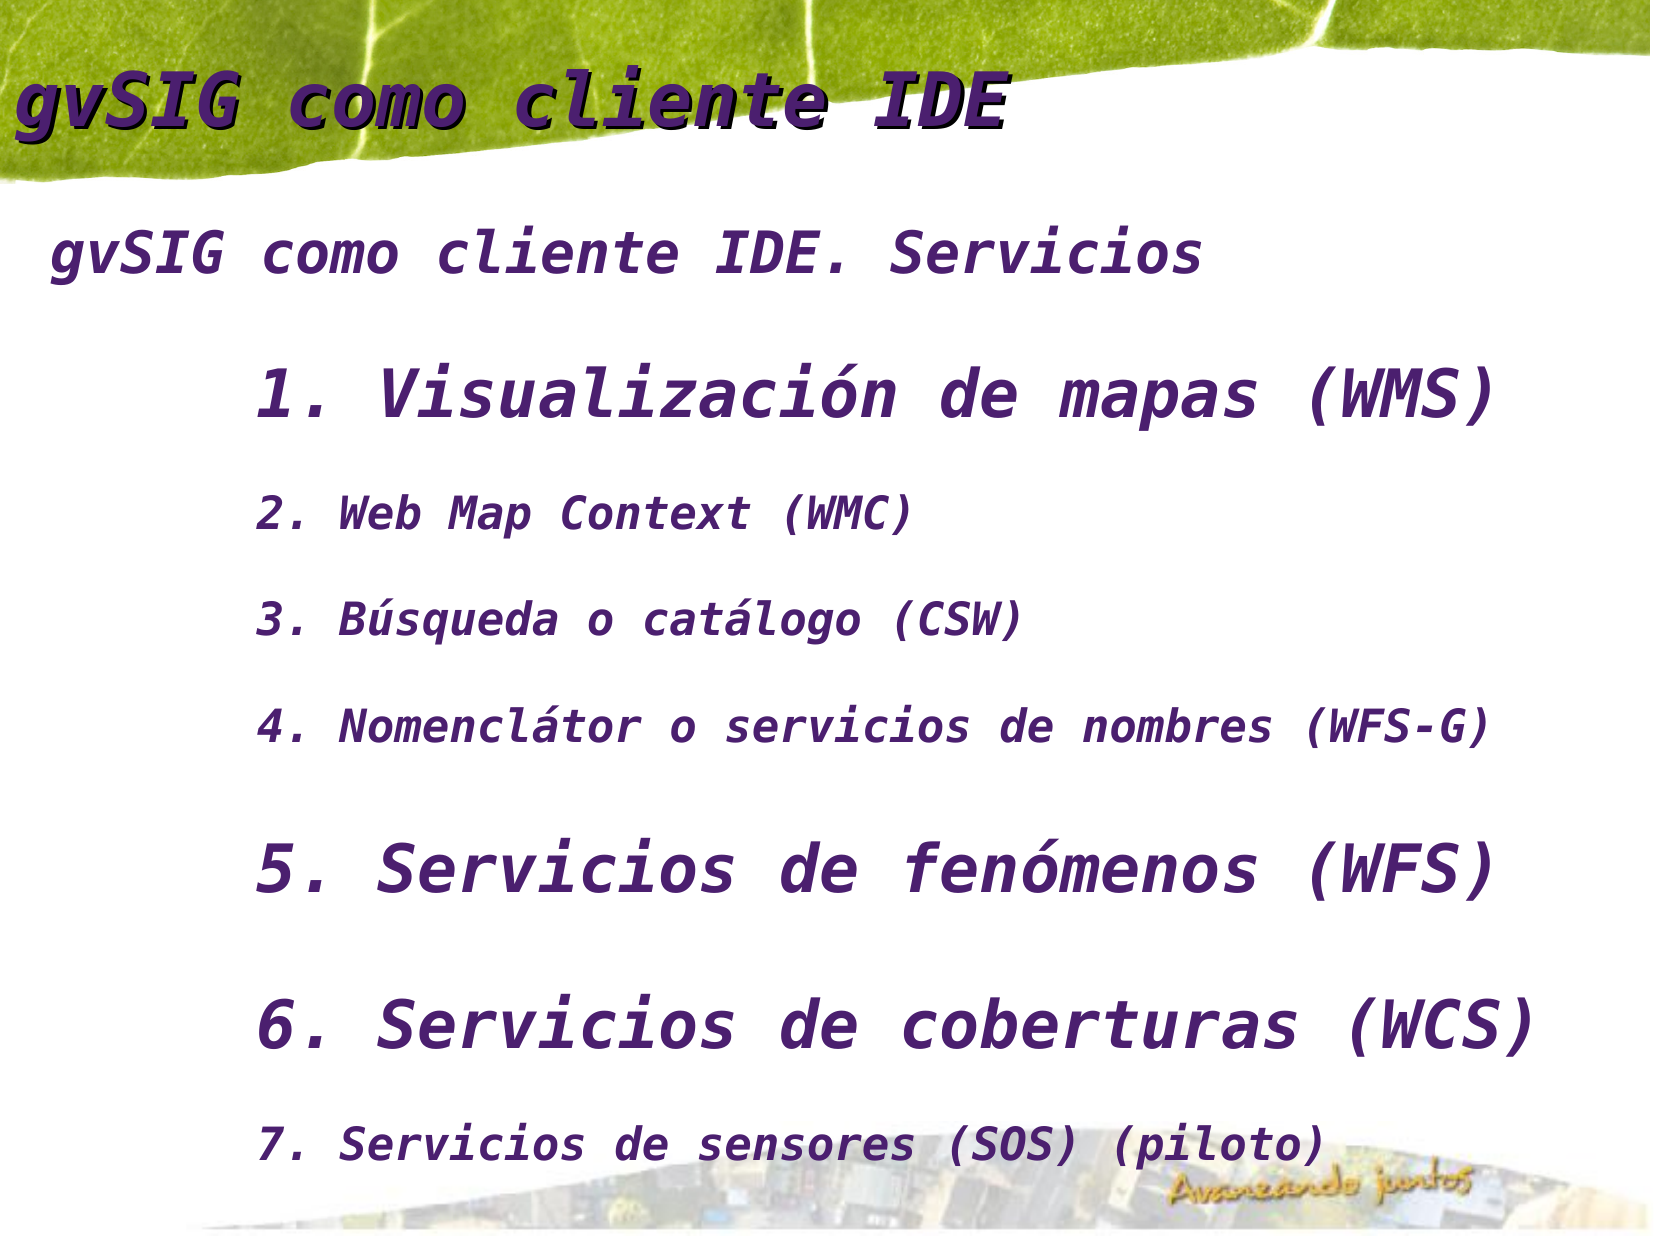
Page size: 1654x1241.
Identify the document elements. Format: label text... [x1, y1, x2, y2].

text_box gvSIG como cliente IDE. Servicios [35, 212, 1630, 296]
text_box gvSIG como cliente IDE [0, 5, 1418, 154]
picture [0, 0, 1650, 184]
picture [93, 1121, 1654, 1237]
text_box 1. Visualización de mapas (WMS) 2. Web Map Context (WMC) 3. Búsqueda o catálogo (CSW) 4. Nomenclátor o servicios de nombres (WFS-G) 5. Servicios de fenómenos (WFS) 6. Servicios de coberturas (WCS) 7. Servicios de sensores (SOS) (piloto) [242, 348, 1595, 1179]
